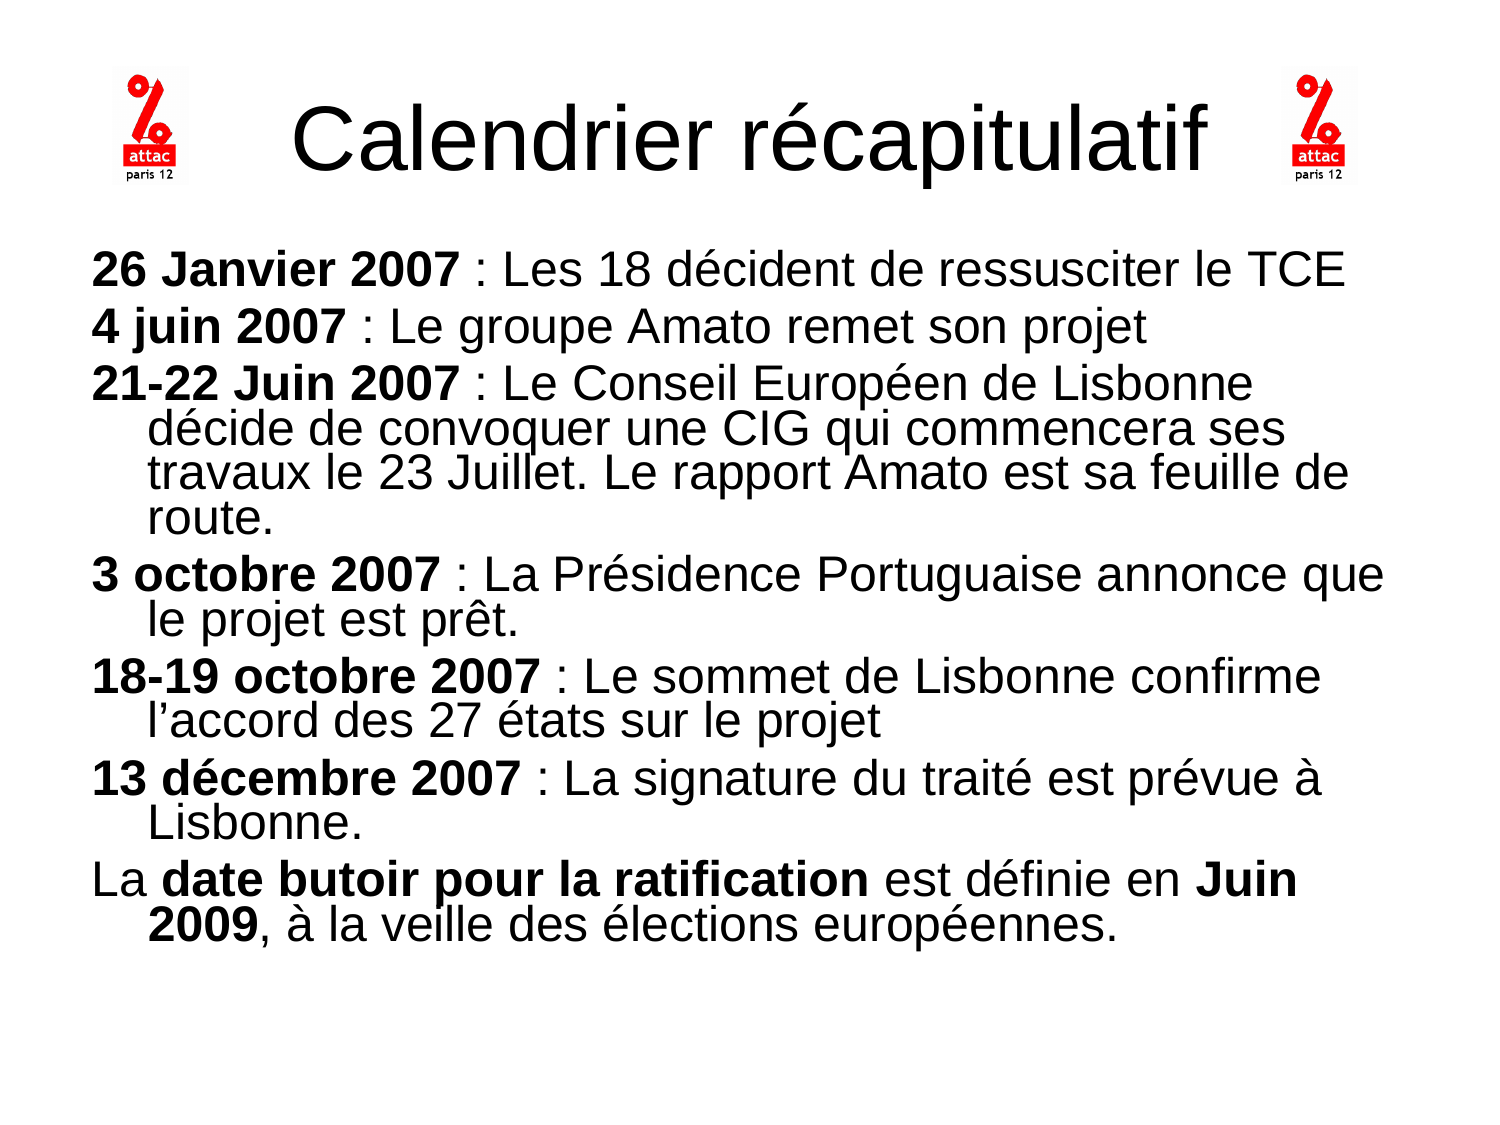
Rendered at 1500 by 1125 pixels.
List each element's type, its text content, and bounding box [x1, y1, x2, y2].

picture [112, 66, 189, 185]
picture [1281, 66, 1358, 185]
list 26 Janvier 2007 : Les 18 décident de ressusciter le TCE 4 juin 2007 : Le groupe Amato remet son projet 21-22 Juin 2007 : Le Conseil Européen de Lisbonne décide de convoquer une CIG qui commencera ses travaux le 23 Juillet. Le rapport Amato est sa feuille de route. 3 octobre 2007 : La Présidence Portuguaise annonce que le projet est prêt. 18-19 octobre 2007 : Le sommet de Lisbonne confirme l’accord des 27 états sur le projet 13 décembre 2007 : La signature du traité est prévue à Lisbonne. La date butoir pour la ratification est définie en Juin 2009, à la veille des élections européennes. [76, 243, 1427, 1076]
title Calendrier récapitulatif [75, 45, 1426, 233]
